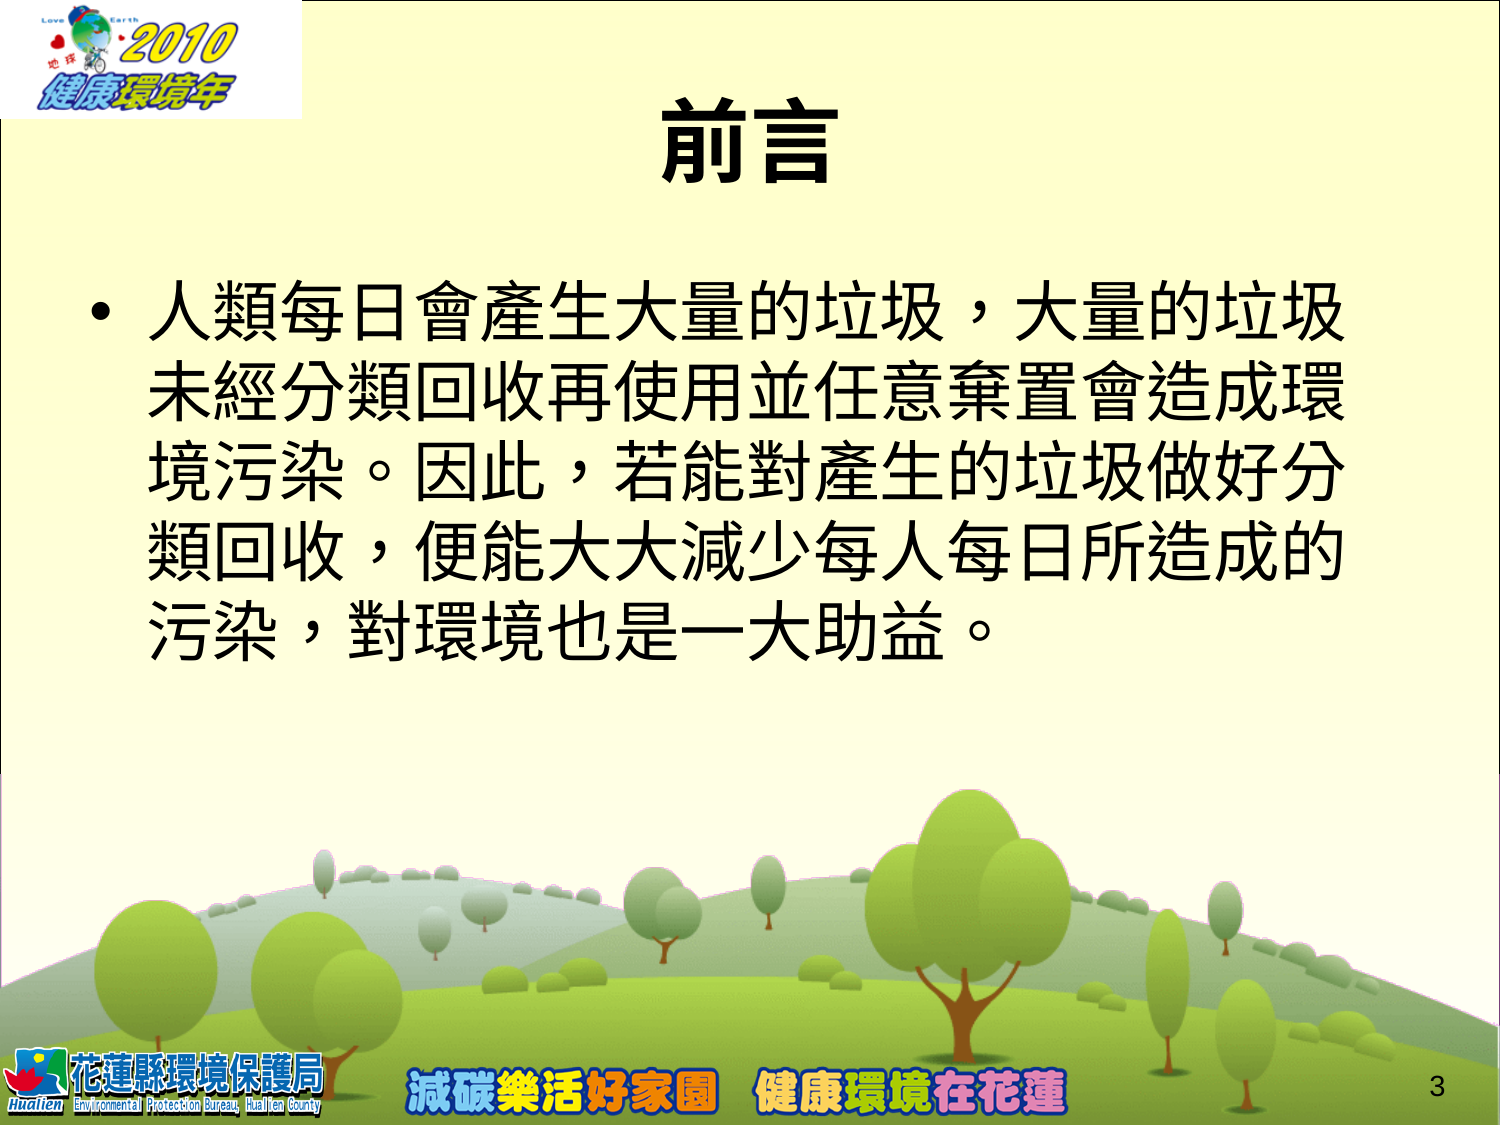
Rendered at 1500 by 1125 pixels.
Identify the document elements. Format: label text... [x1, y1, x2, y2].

picture [0, 0, 302, 119]
list 人類每日會產生大量的垃圾，大量的垃圾未經分類回收再使用並任意棄置會造成環境污染。因此，若能對產生的垃圾做好分類回收，便能大大減少每人每日所造成的污染，對環境也是一大助益。 [75, 262, 1426, 1005]
title 前言 [75, 45, 1426, 233]
picture [0, 774, 1500, 1125]
